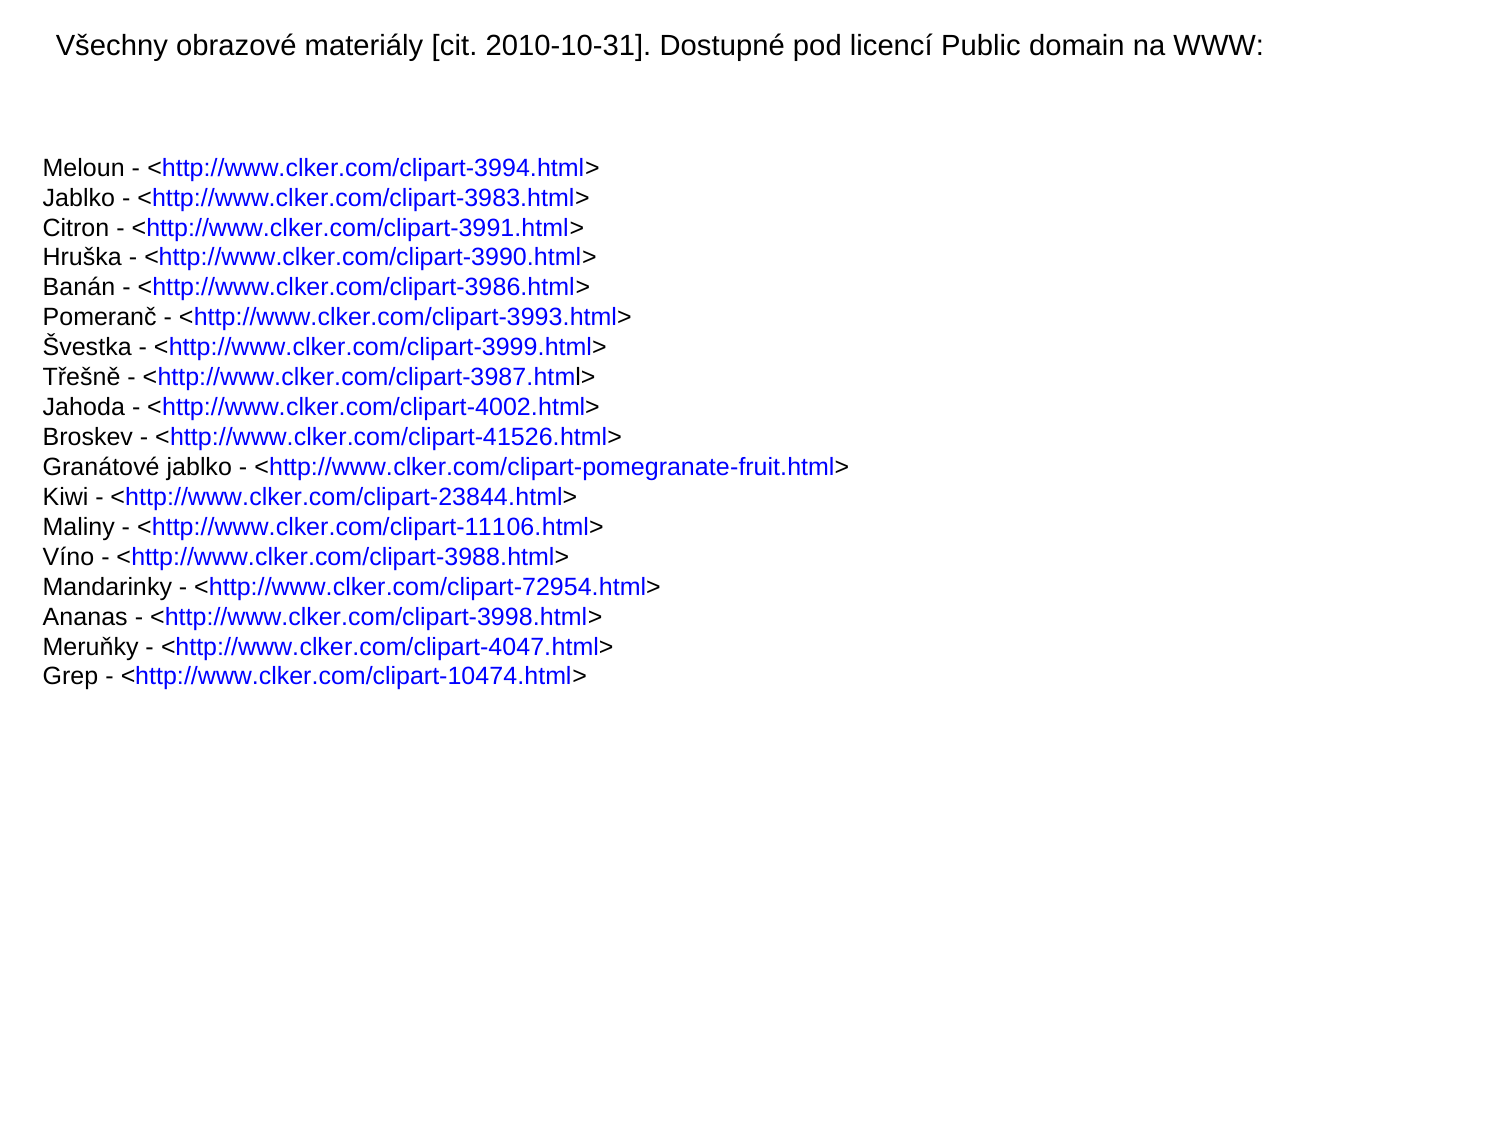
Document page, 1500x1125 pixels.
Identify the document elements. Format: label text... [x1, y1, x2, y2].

text_box Všechny obrazové materiály [cit. 2010-10-31]. Dostupné pod licencí Public domain na WWW: [41, 18, 1459, 70]
text_box Meloun - <http://www.clker.com/clipart-3994.html> Jablko - <http://www.clker.com/clipart-3983.html> Citron - <http://www.clker.com/clipart-3991.html> Hruška - <http://www.clker.com/clipart-3990.html> Banán - <http://www.clker.com/clipart-3986.html> Pomeranč - <http://www.clker.com/clipart-3993.html> Švestka - <http://www.clker.com/clipart-3999.html> Třešně - <http://www.clker.com/clipart-3987.html> Jahoda - <http://www.clker.com/clipart-4002.html> Broskev - <http://www.clker.com/clipart-41526.html> Granátové jablko - <http://www.clker.com/clipart-pomegranate-fruit.html> Kiwi - <http://www.clker.com/clipart-23844.html> Maliny - <http://www.clker.com/clipart-11106.html> Víno - <http://www.clker.com/clipart-3988.html> Mandarinky - <http://www.clker.com/clipart-72954.html> Ananas - <http://www.clker.com/clipart-3998.html> Meruňky - <http://www.clker.com/clipart-4047.html> Grep - <http://www.clker.com/clipart-10474.html> [27, 143, 864, 698]
